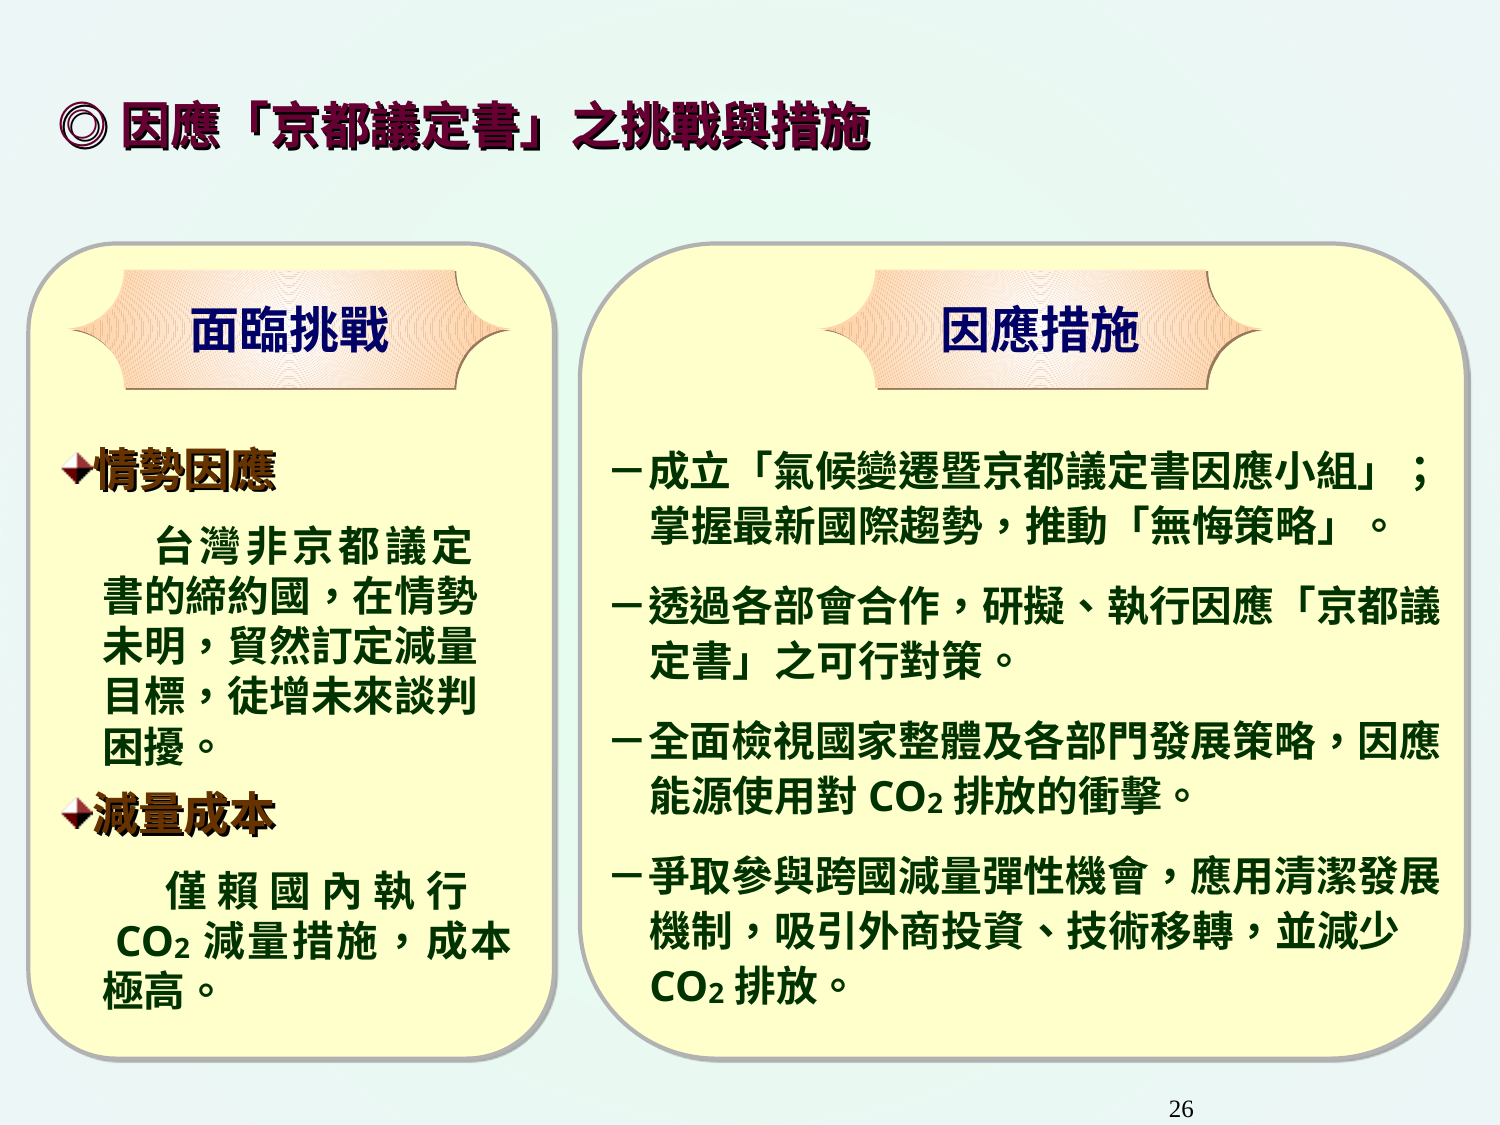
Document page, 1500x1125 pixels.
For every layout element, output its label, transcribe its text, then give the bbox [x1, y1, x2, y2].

text_box 因應措施 [816, 269, 1266, 388]
text_box [579, 243, 1466, 977]
text_box ◎因應「京都議定書」之挑戰與措施 [43, 86, 885, 161]
text_box [28, 243, 566, 1059]
text_box 面臨挑戰 [64, 269, 514, 388]
text_box －成立「氣候變遷暨京都議定書因應小組」；掌握最新國際趨勢，推動「無悔策略」。 －透過各部會合作，研擬、執行因應「京都議定書」之可行對策。 －全面檢視國家整體及各部門發展策略，因應能源使用對CO2排放的衝擊。 －爭取參與跨國減量彈性機會，應用清潔發展機制，吸引外商投資、技術移轉，並減少CO2排放。 [591, 432, 1455, 1018]
text_box 情勢因應 台灣非京都議定 書的締約國，在情勢 未明，貿然訂定減量 目標，徒增未來談判 困擾。 減量成本 僅賴國內執行 CO2減量措施，成本 極高。 [45, 432, 531, 1022]
text_box [618, 1018, 1500, 1125]
